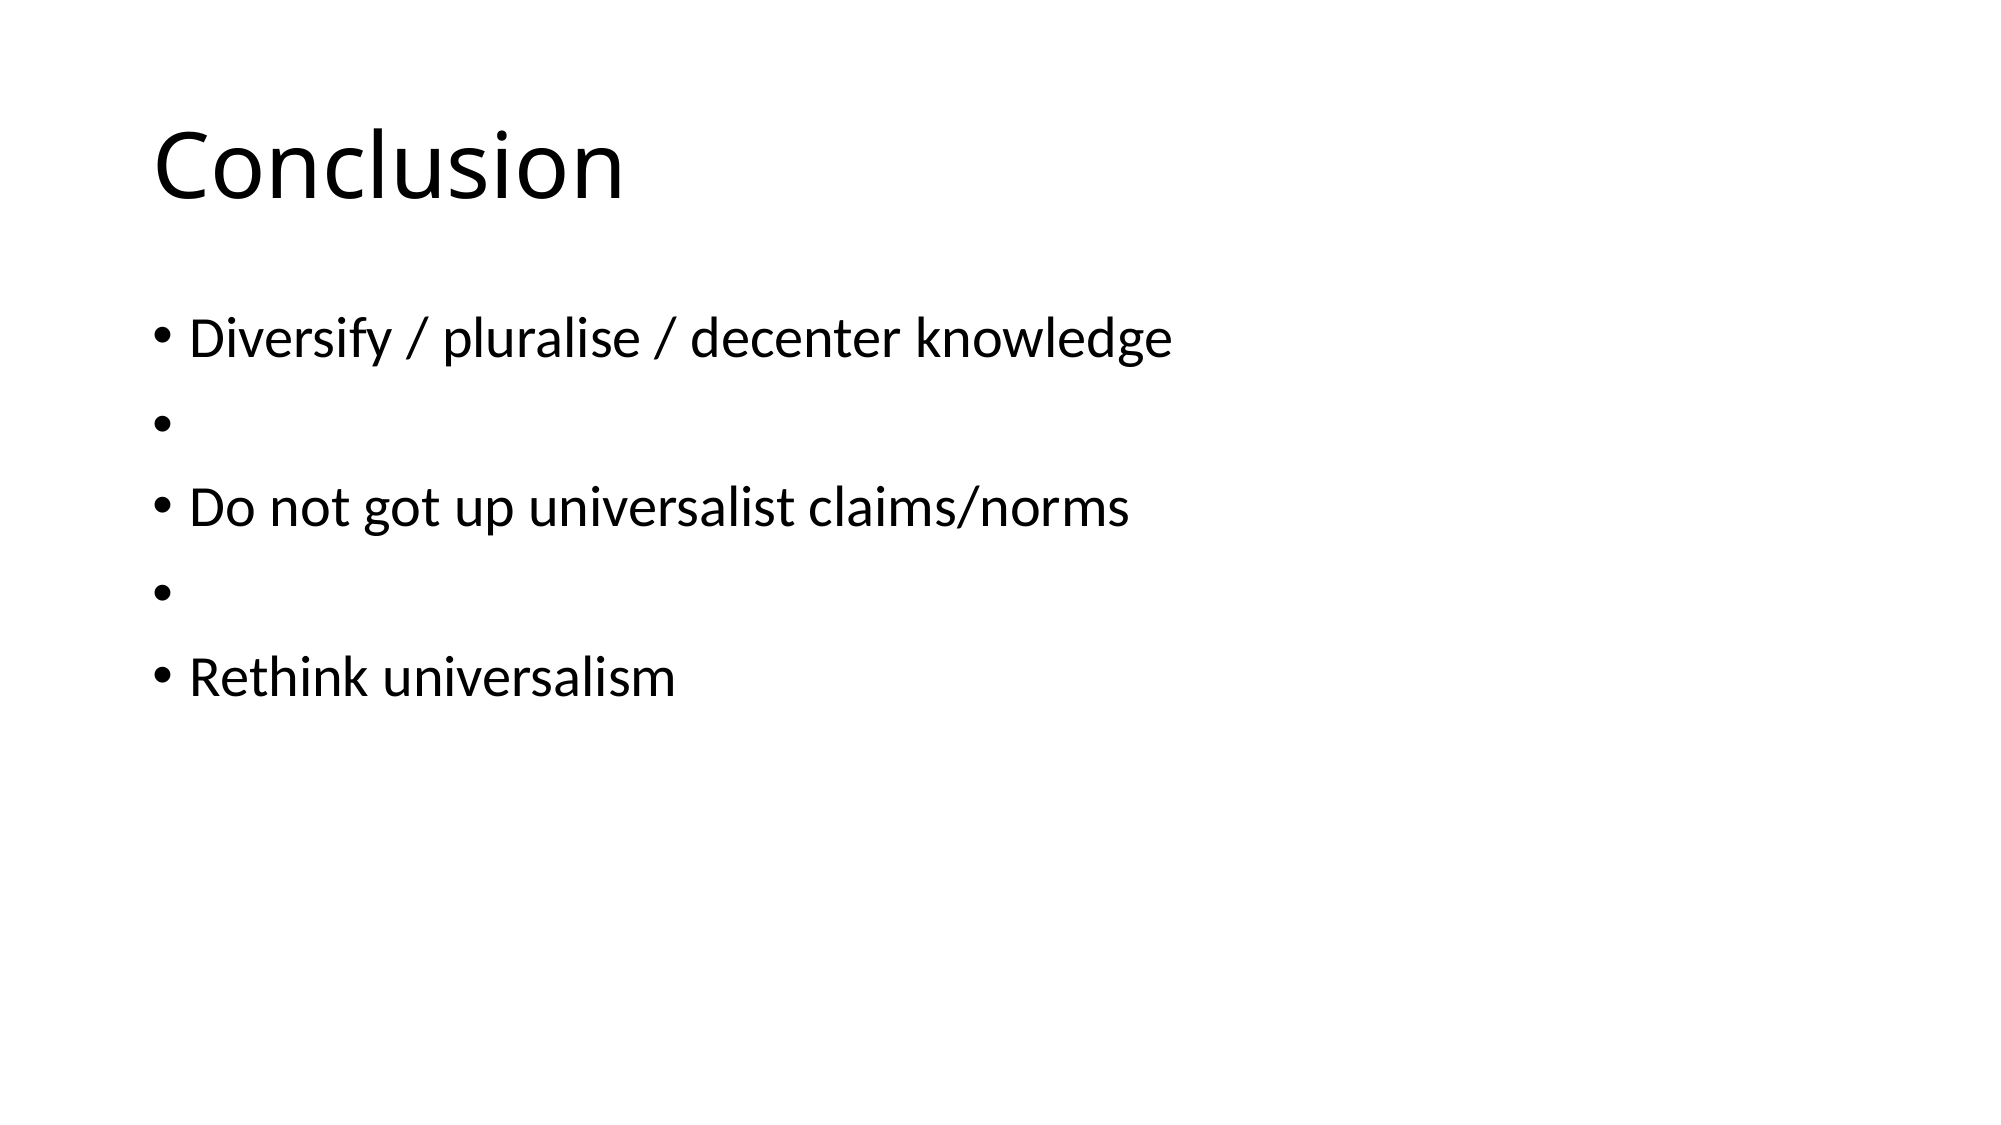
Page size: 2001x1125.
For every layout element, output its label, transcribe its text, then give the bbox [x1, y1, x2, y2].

title Conclusion [137, 59, 1863, 278]
list Diversify / pluralise / decenter knowledge Do not got up universalist claims/norms Rethink universalism [137, 299, 1863, 1014]
